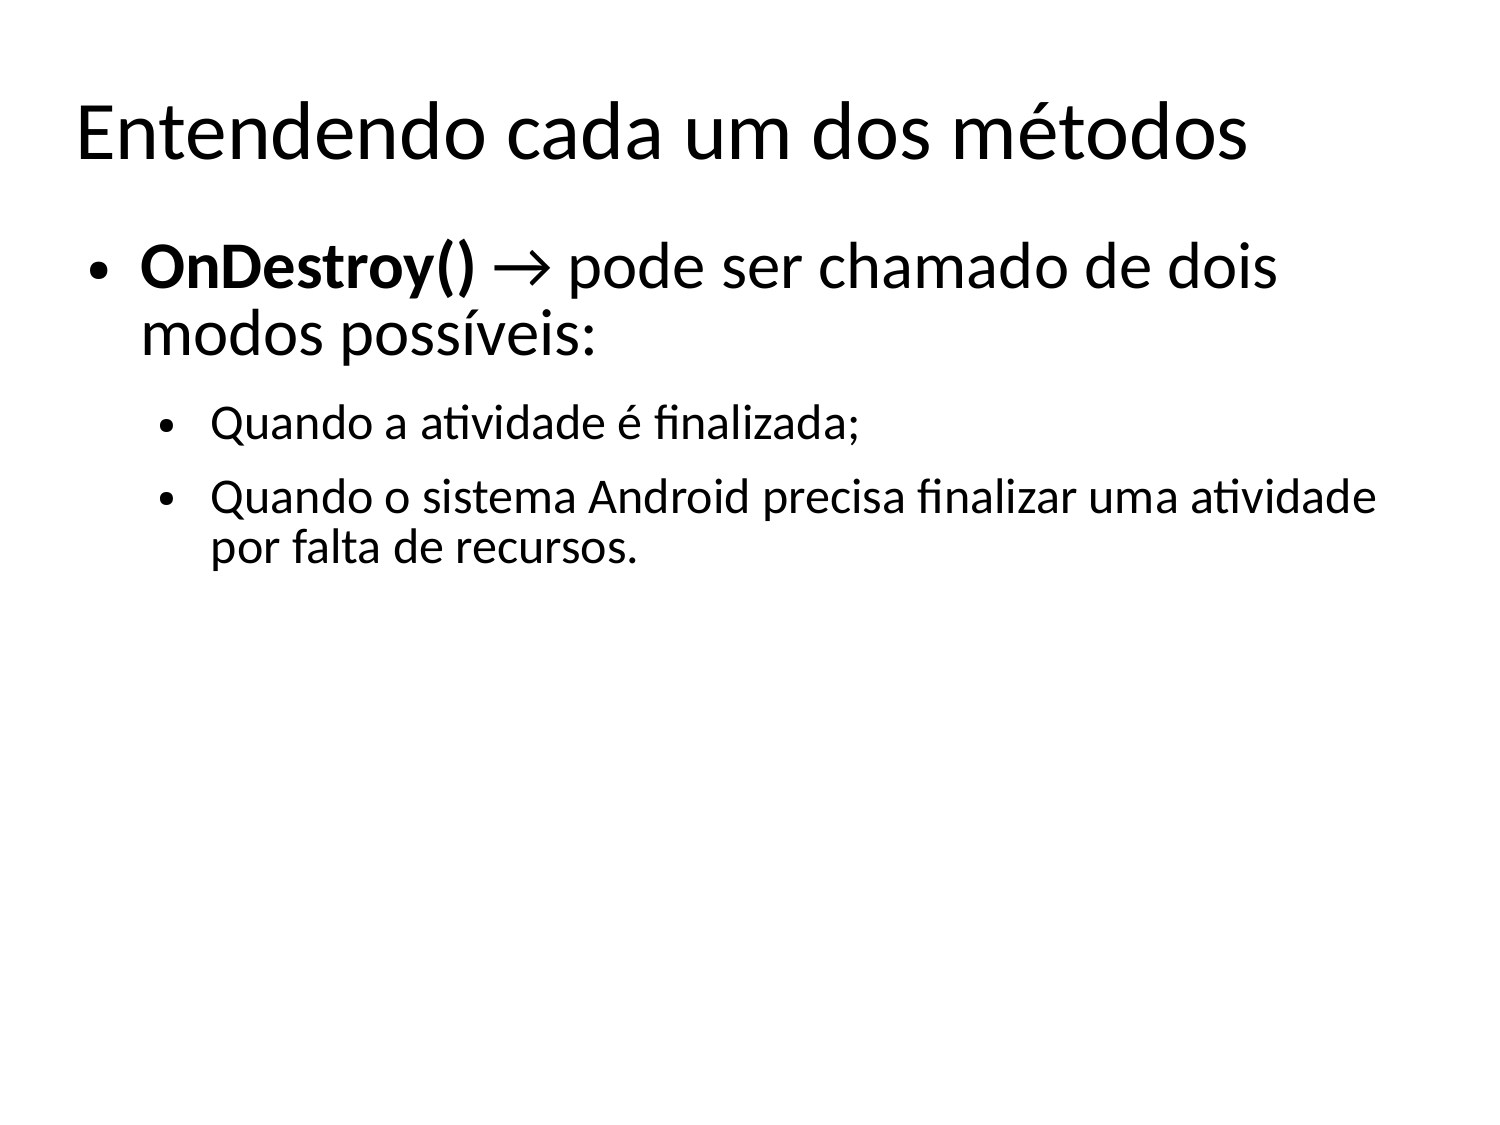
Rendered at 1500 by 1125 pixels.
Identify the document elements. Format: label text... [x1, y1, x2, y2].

title Entendendo cada um dos métodos [75, 45, 1425, 233]
list OnDestroy() → pode ser chamado de dois modos possíveis: Quando a atividade é finalizada; Quando o sistema Android precisa finalizar uma atividade por falta de recursos. [69, 238, 1420, 1102]
